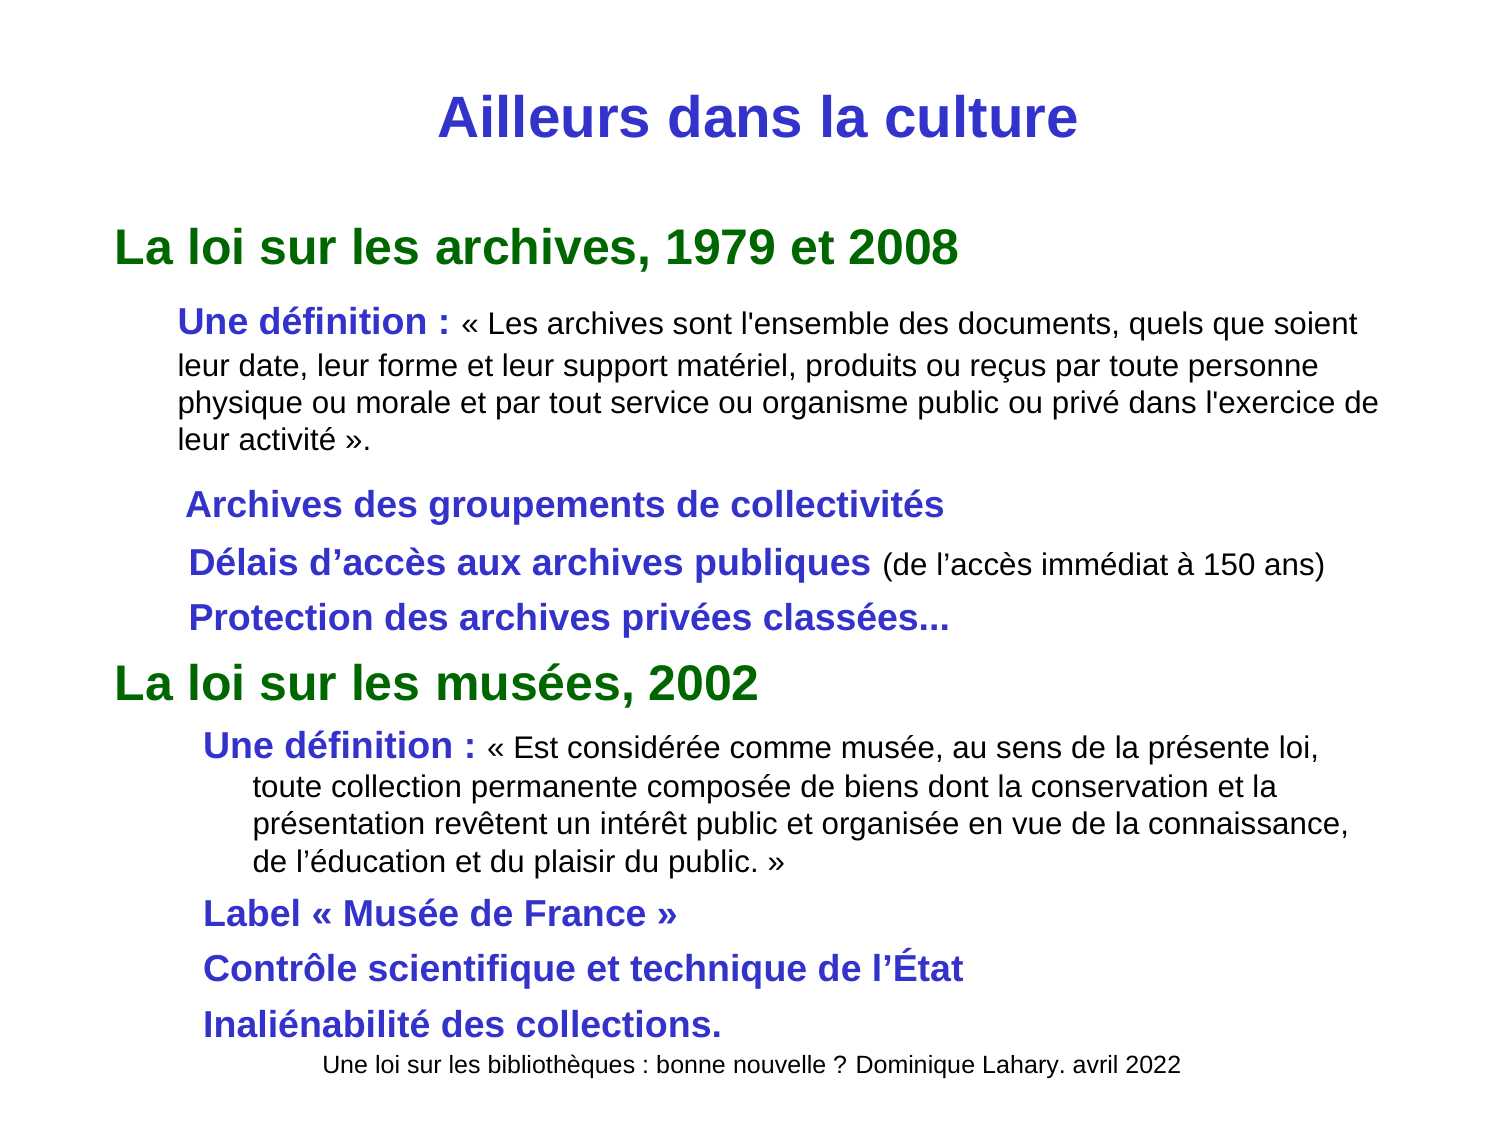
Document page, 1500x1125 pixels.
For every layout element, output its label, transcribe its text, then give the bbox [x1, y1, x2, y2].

text_box La loi sur les archives, 1979 et 2008 Une définition : « Les archives sont l'ensemble des documents, quels que soient leur date, leur forme et leur support matériel, produits ou reçus par toute personne physique ou morale et par tout service ou organisme public ou privé dans l'exercice de leur activité ». Archives des groupements de collectivités Délais d’accès aux archives publiques (de l’accès immédiat à 150 ans) Protection des archives privées classées... La loi sur les musées, 2002 Une définition : « Est considérée comme musée, au sens de la présente loi, toute collection permanente composée de biens dont la conservation et la présentation revêtent un intérêt public et organisée en vue de la connaissance, de l’éducation et du plaisir du public. » Label « Musée de France » Contrôle scientifique et technique de l’État Inaliénabilité des collections. [100, 206, 1400, 1041]
text_box Une loi sur les bibliothèques : bonne nouvelle ? Dominique Lahary. avril 2022 [52, 1041, 1453, 1117]
title Ailleurs dans la culture [64, 54, 1453, 173]
